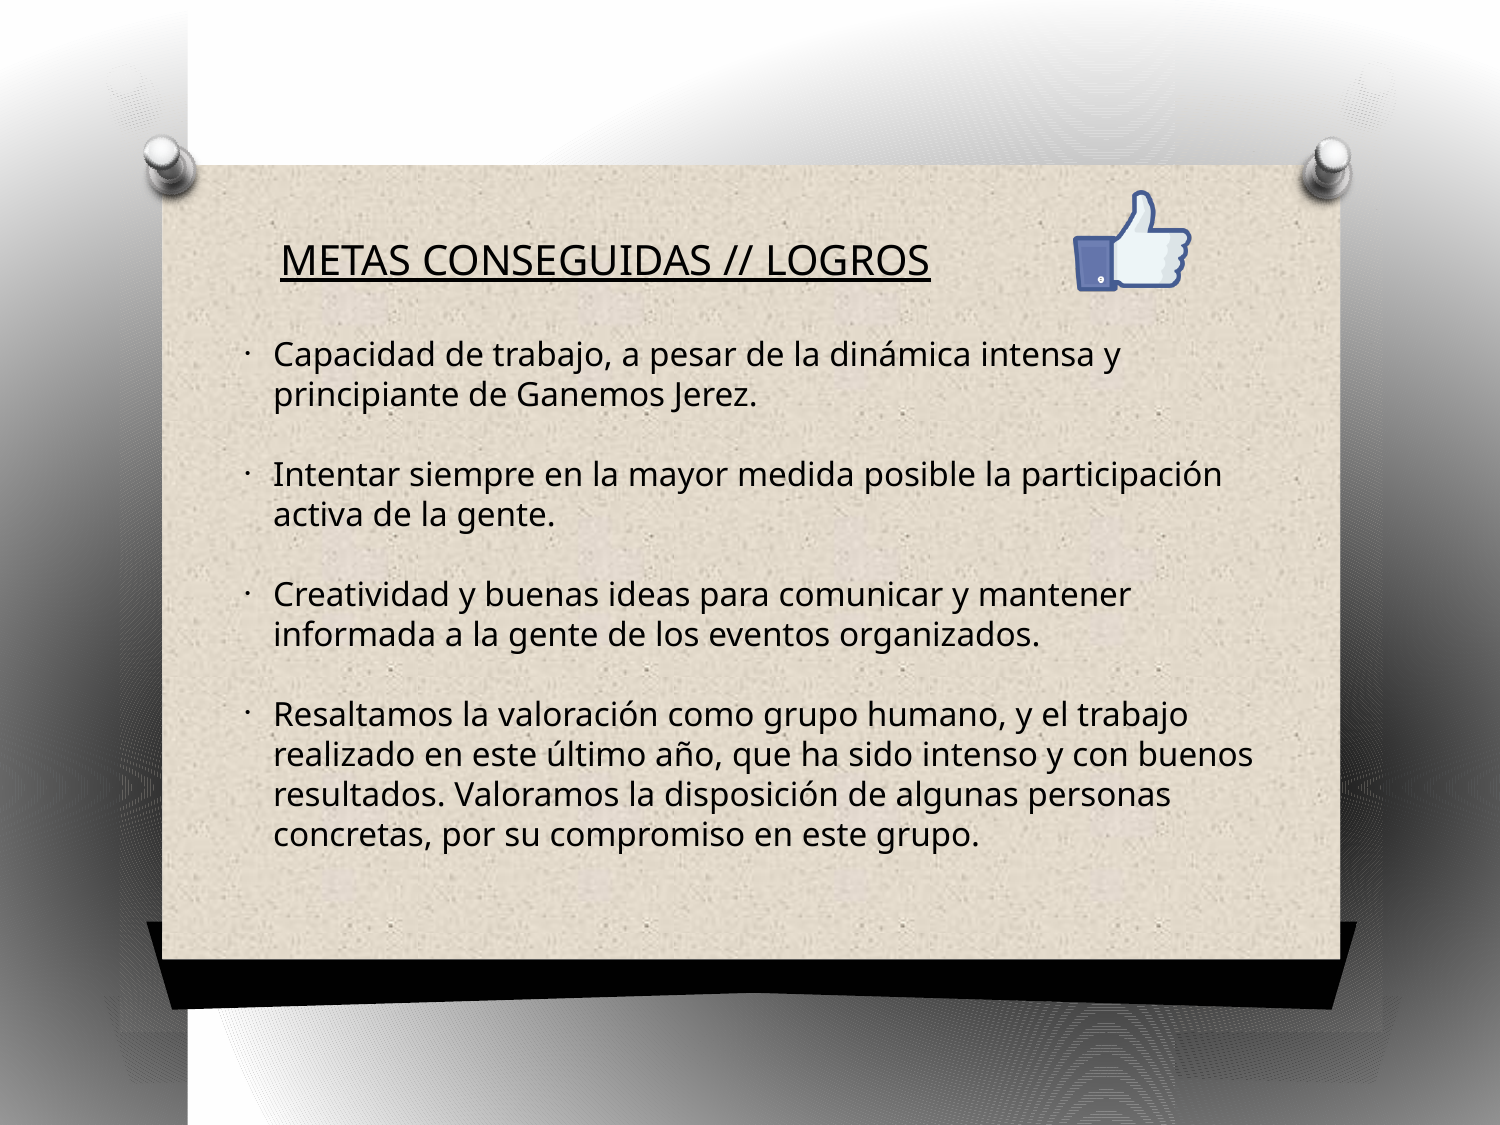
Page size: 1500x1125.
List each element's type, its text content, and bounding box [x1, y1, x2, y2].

picture [112, 100, 1396, 959]
text_box Capacidad de trabajo, a pesar de la dinámica intensa y principiante de Ganemos Jerez. Intentar siempre en la mayor medida posible la participación activa de la gente. Creatividad y buenas ideas para comunicar y mantener informada a la gente de los eventos organizados. Resaltamos la valoración como grupo humano, y el trabajo realizado en este último año, que ha sido intenso y con buenos resultados. Valoramos la disposición de algunas personas concretas, por su compromiso en este grupo. [230, 326, 1294, 920]
text_box METAS CONSEGUIDAS // LOGROS [265, 226, 1073, 291]
